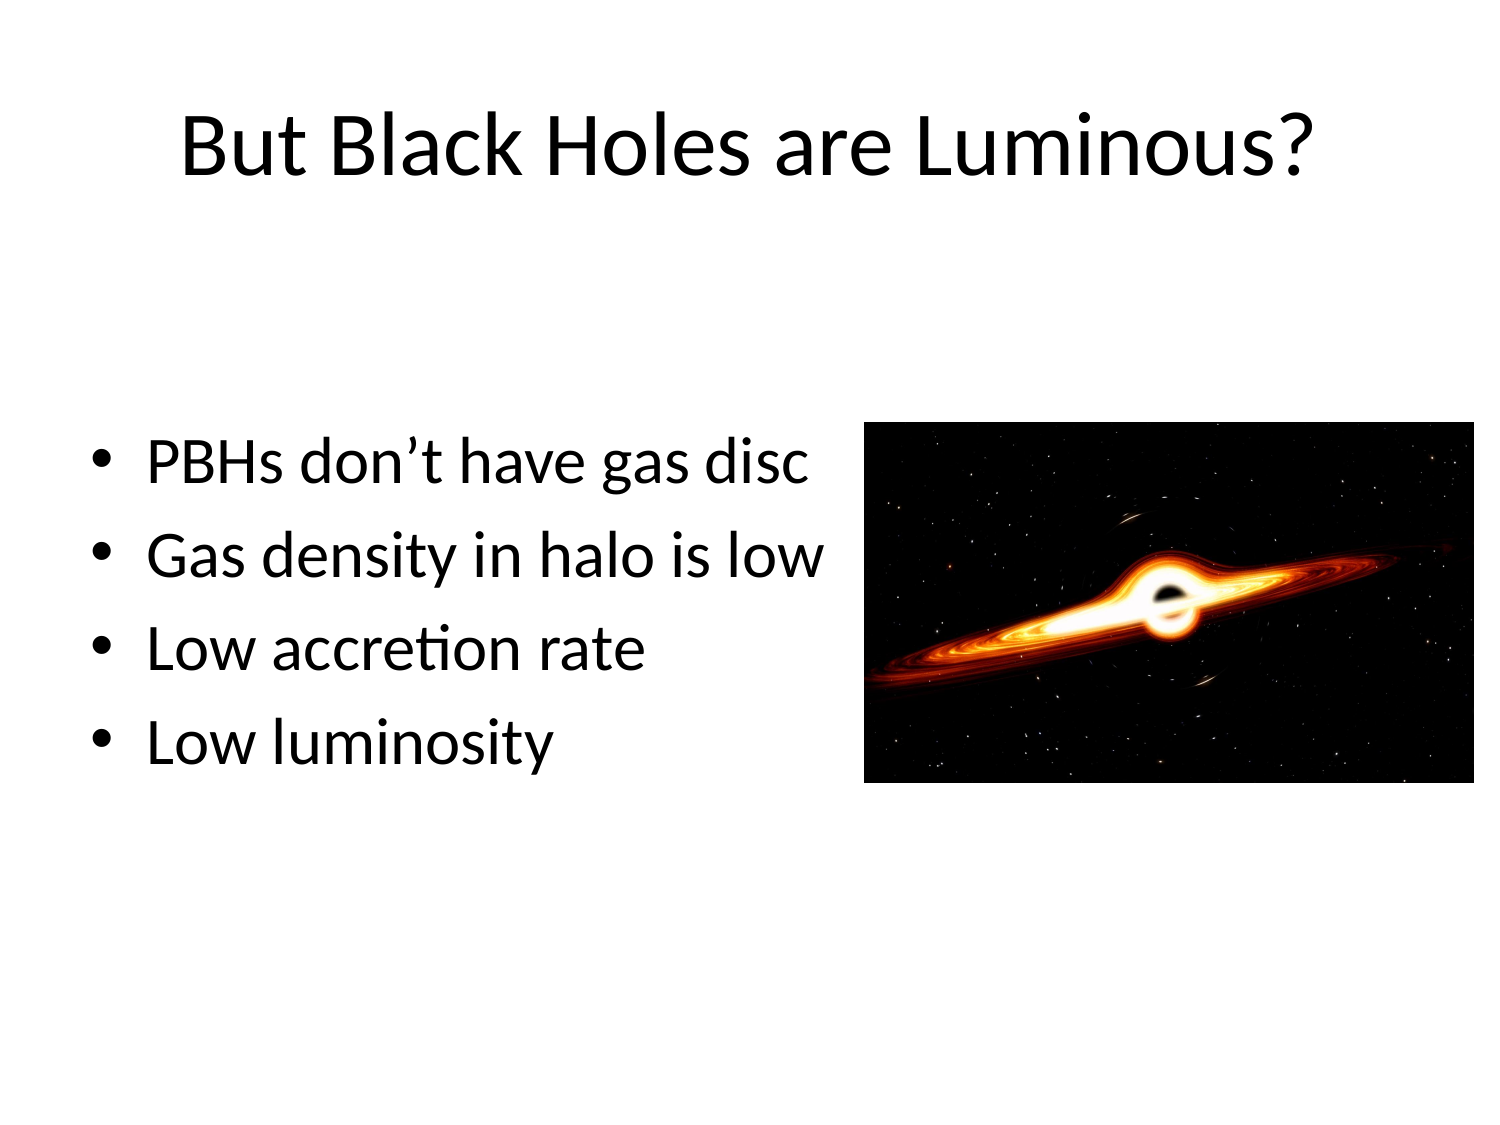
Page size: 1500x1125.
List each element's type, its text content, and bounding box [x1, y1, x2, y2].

picture [864, 422, 1474, 784]
title But Black Holes are Luminous? [75, 45, 1425, 233]
list PBHs don’t have gas disc Gas density in halo is low Low accretion rate Low luminosity [75, 316, 1425, 880]
